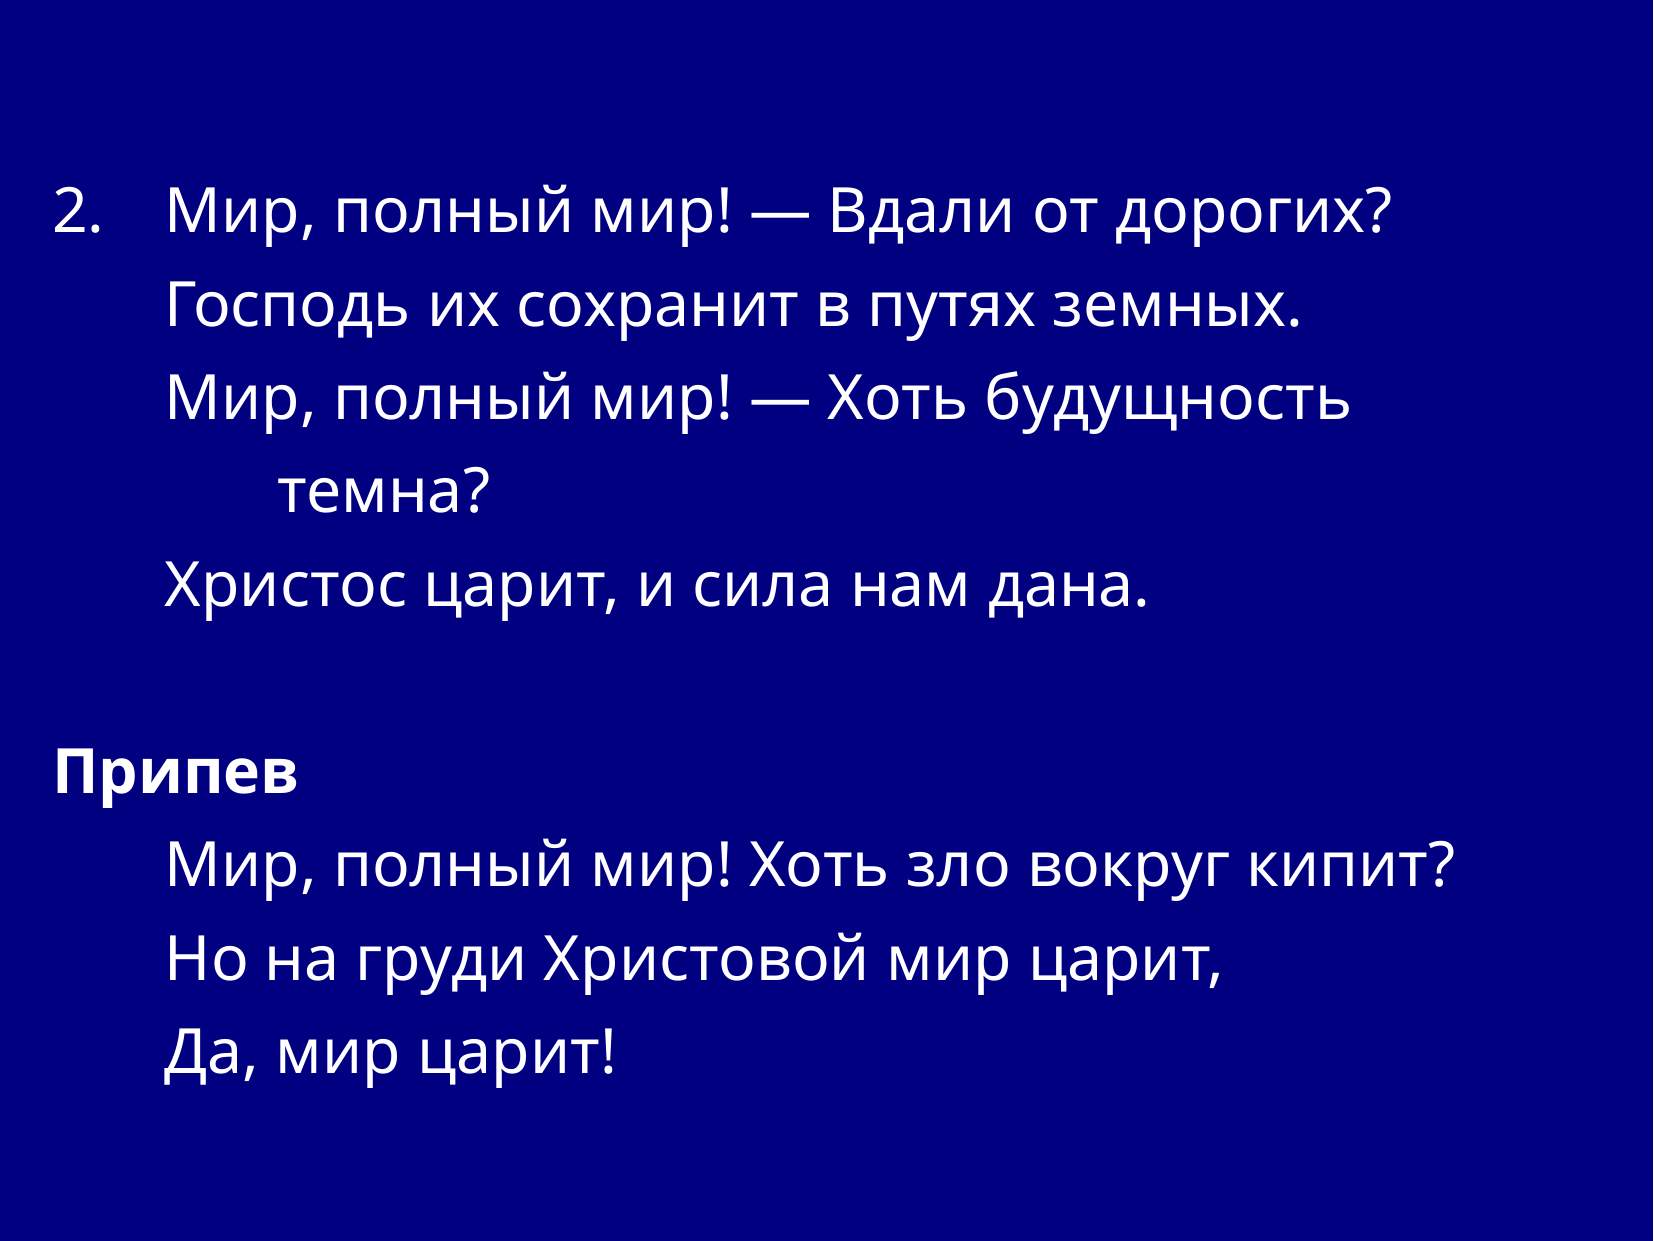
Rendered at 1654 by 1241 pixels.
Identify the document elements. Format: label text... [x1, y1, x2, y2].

text_box 2. Мир, полный мир! — Вдали от дорогих? Господь их сохранит в путях земных. Мир, полный мир! — Хоть будущность темна? Христос царит, и сила нам дана. Припев Мир, полный мир! Хоть зло вокруг кипит? Но на груди Христовой мир царит, Да, мир царит! [37, 150, 1651, 1163]
